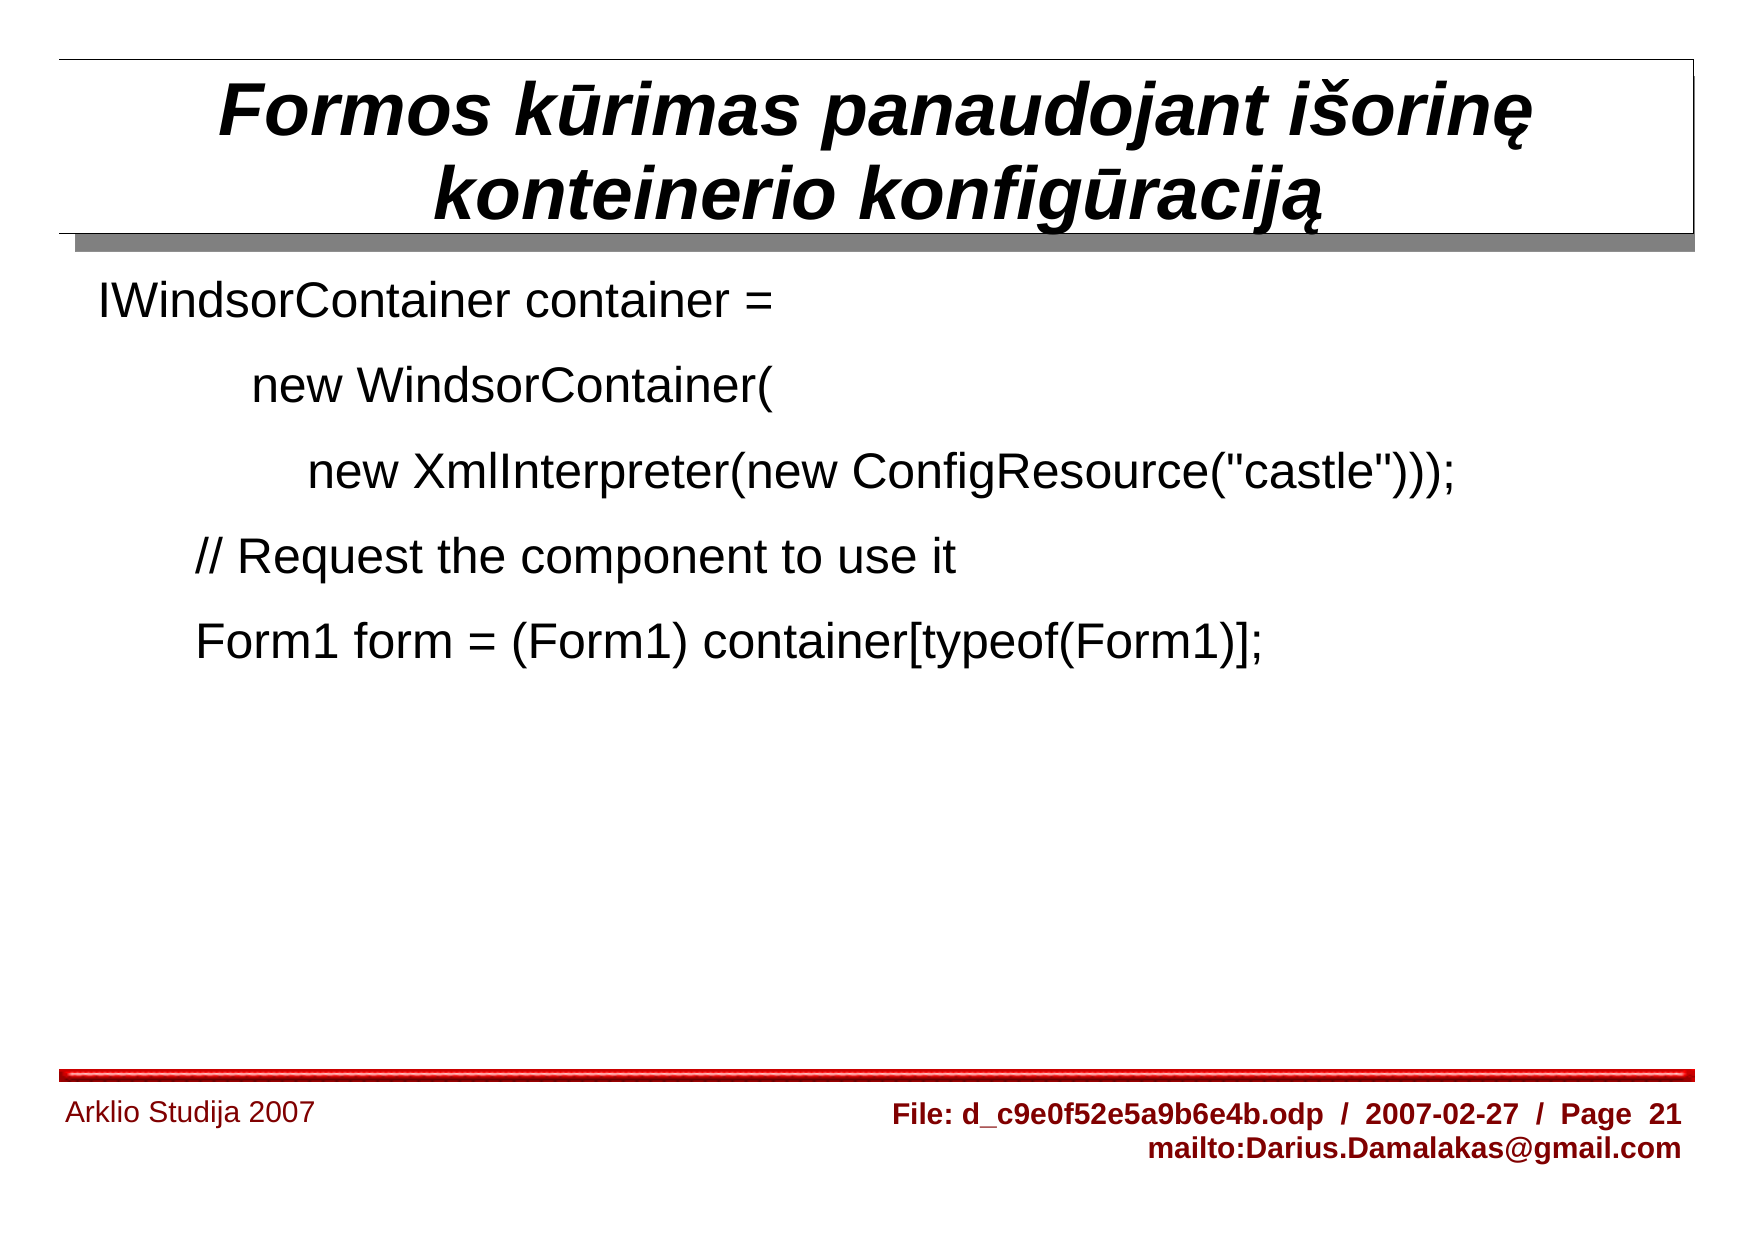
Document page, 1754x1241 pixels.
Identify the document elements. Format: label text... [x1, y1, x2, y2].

picture [59, 1069, 1695, 1082]
list IWindsorContainer container = new WindsorContainer( new XmlInterpreter(new ConfigResource("castle"))); // Request the component to use it Form1 form = (Form1) container[typeof(Form1)]; [71, 272, 1695, 1055]
title Formos kūrimas panaudojant išorinę konteinerio konfigūraciją [59, 59, 1695, 244]
